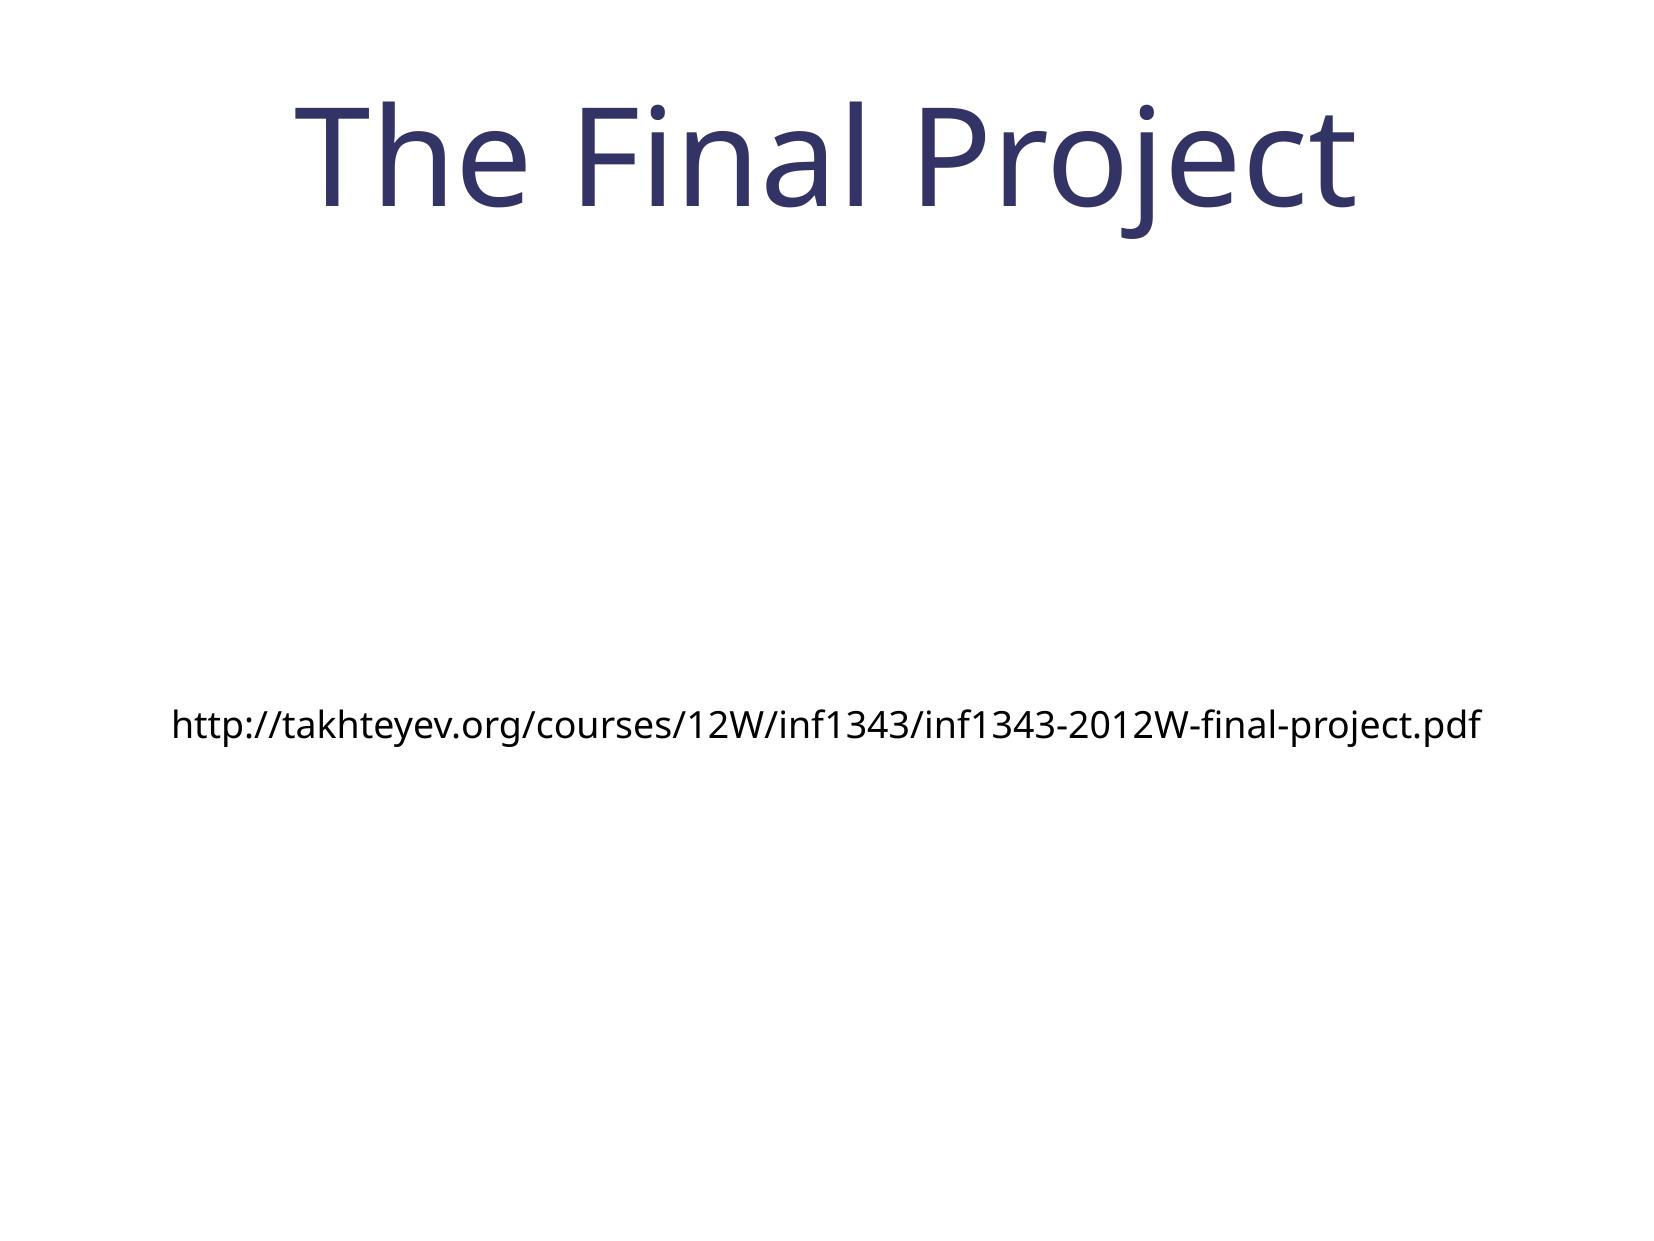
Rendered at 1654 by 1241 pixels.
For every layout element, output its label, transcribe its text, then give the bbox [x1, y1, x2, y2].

subtitle http://takhteyev.org/courses/12W/inf1343/inf1343-2012W-final-project.pdf [82, 290, 1571, 1109]
title The Final Project [82, 49, 1571, 257]
